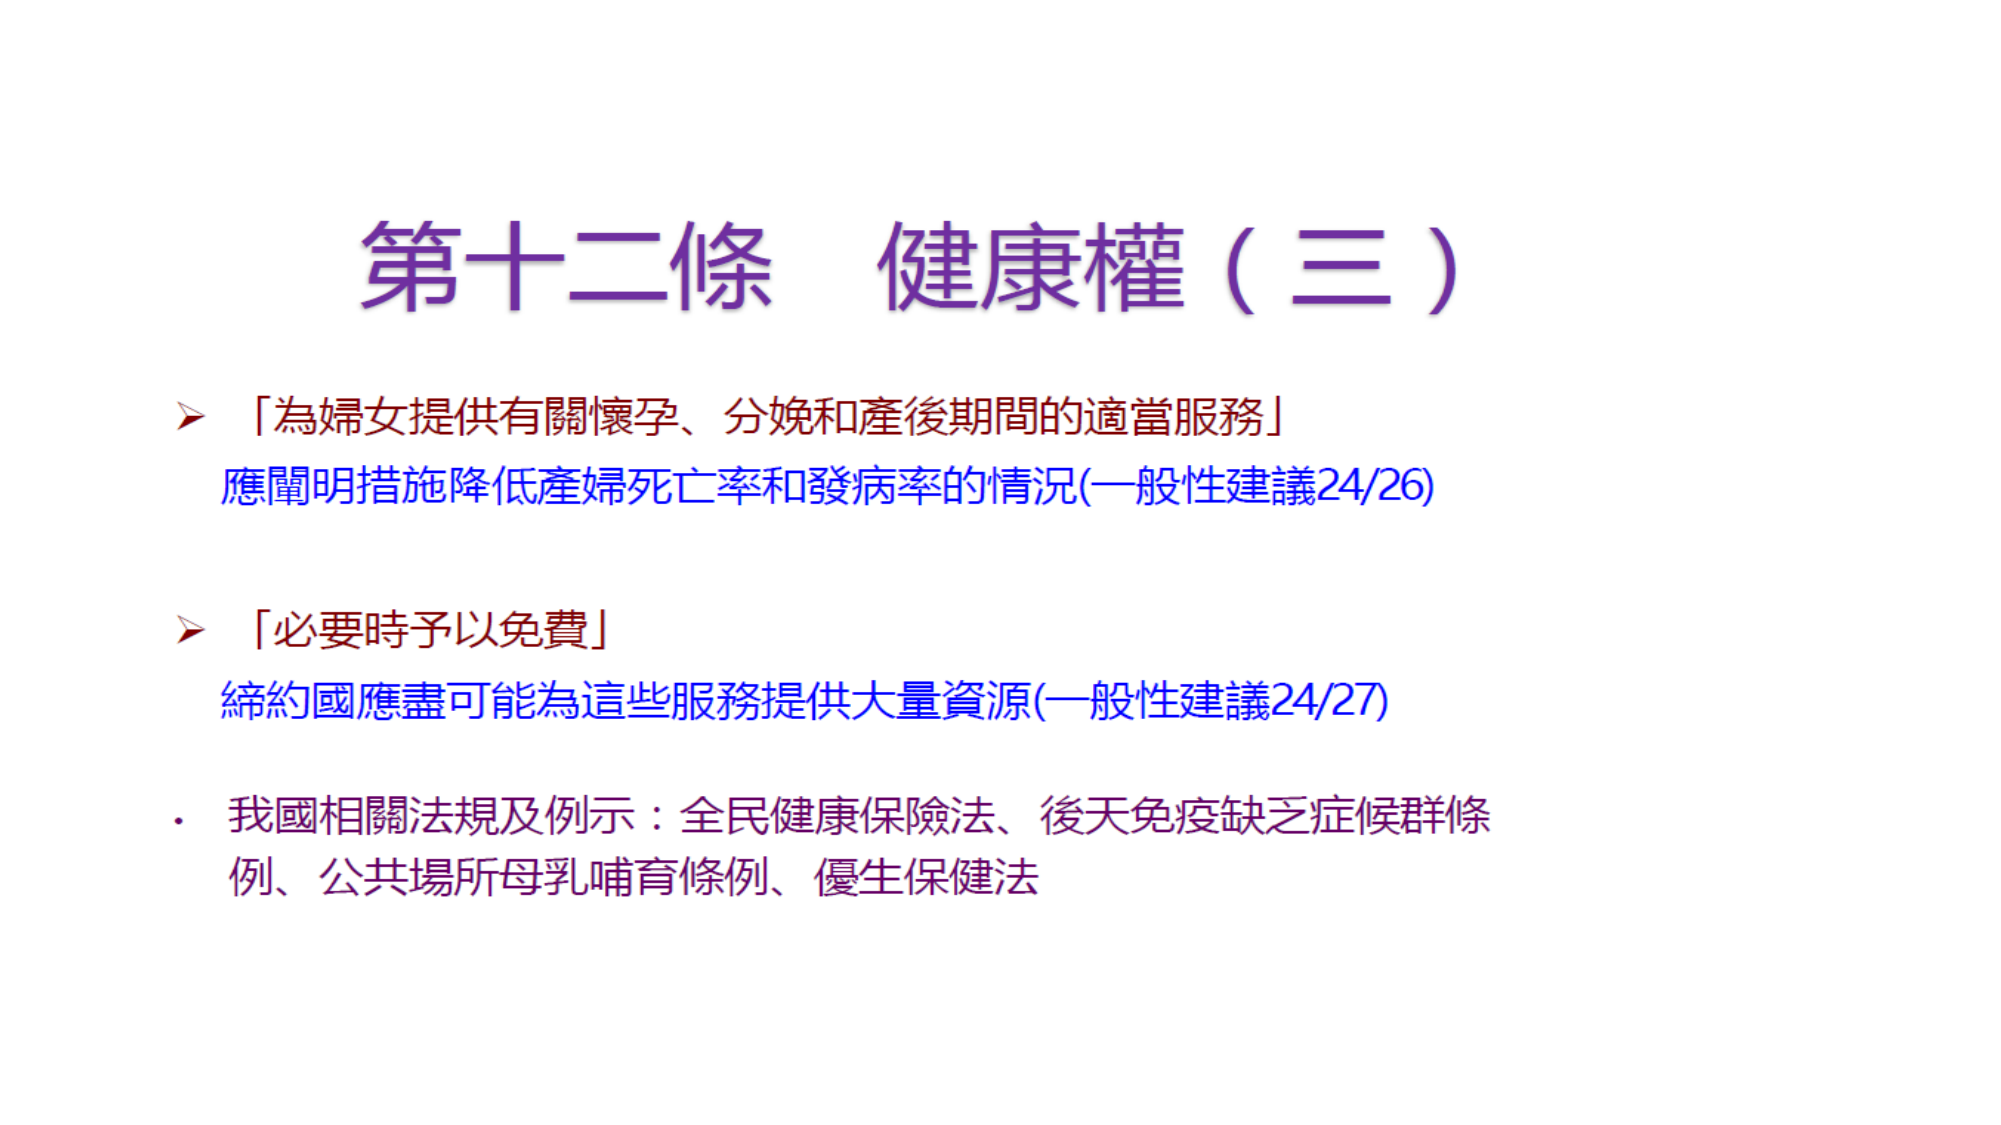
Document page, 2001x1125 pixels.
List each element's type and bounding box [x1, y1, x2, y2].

picture [156, 157, 1509, 1014]
